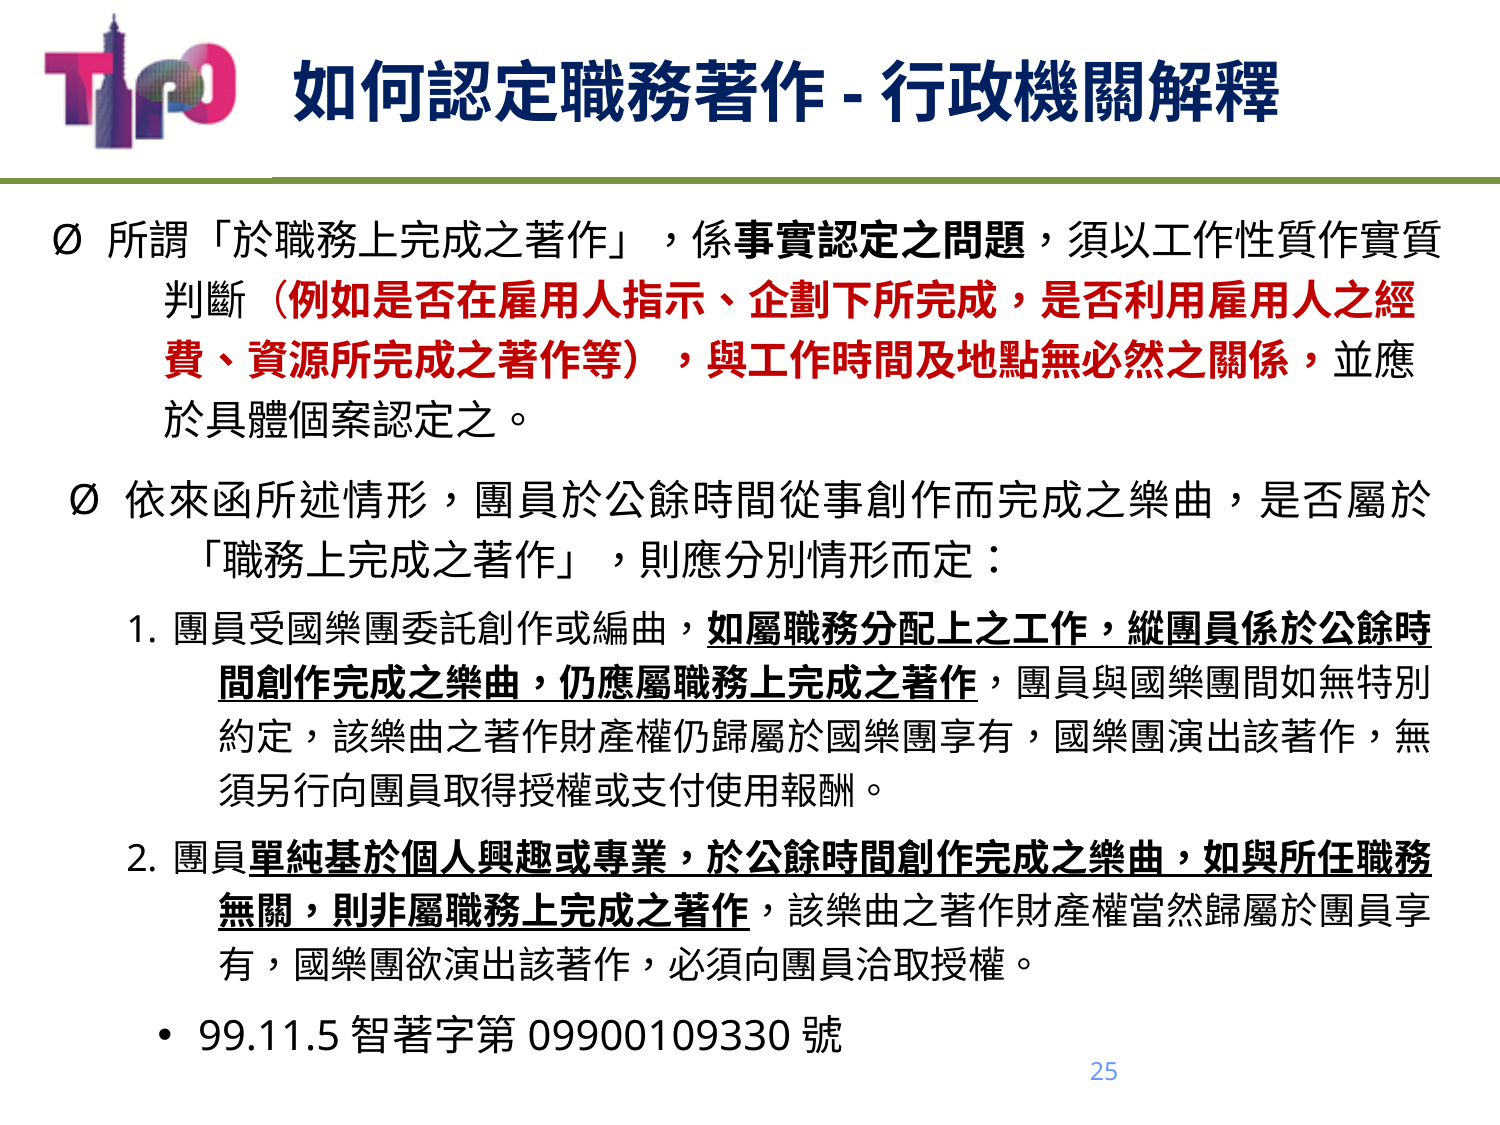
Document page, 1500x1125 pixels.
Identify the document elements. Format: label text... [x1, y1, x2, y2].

title 如何認定職務著作-行政機關解釋 [277, 42, 1297, 150]
list 所謂「於職務上完成之著作」，係事實認定之問題，須以工作性質作實質判斷（例如是否在雇用人指示、企劃下所完成，是否利用雇用人之經費、資源所完成之著作等），與工作時間及地點無必然之關係，並應於具體個案認定之。 [36, 196, 1459, 457]
text_box 依來函所述情形，團員於公餘時間從事創作而完成之樂曲，是否屬於「職務上完成之著作」，則應分別情形而定： 團員受國樂團委託創作或編曲，如屬職務分配上之工作，縱團員係於公餘時間創作完成之樂曲，仍應屬職務上完成之著作，團員與國樂團間如無特別約定，該樂曲之著作財產權仍歸屬於國樂團享有，國樂團演出該著作，無須另行向團員取得授權或支付使用報酬。 團員單純基於個人興趣或專業，於公餘時間創作完成之樂曲，如與所任職務無關，則非屬職務上完成之著作，該樂曲之著作財產權當然歸屬於團員享有，國樂團欲演出該著作，必須向團員洽取授權。 99.11.5智著字第09900109330號 [53, 456, 1447, 1067]
text_box 25 [1074, 1042, 1426, 1103]
